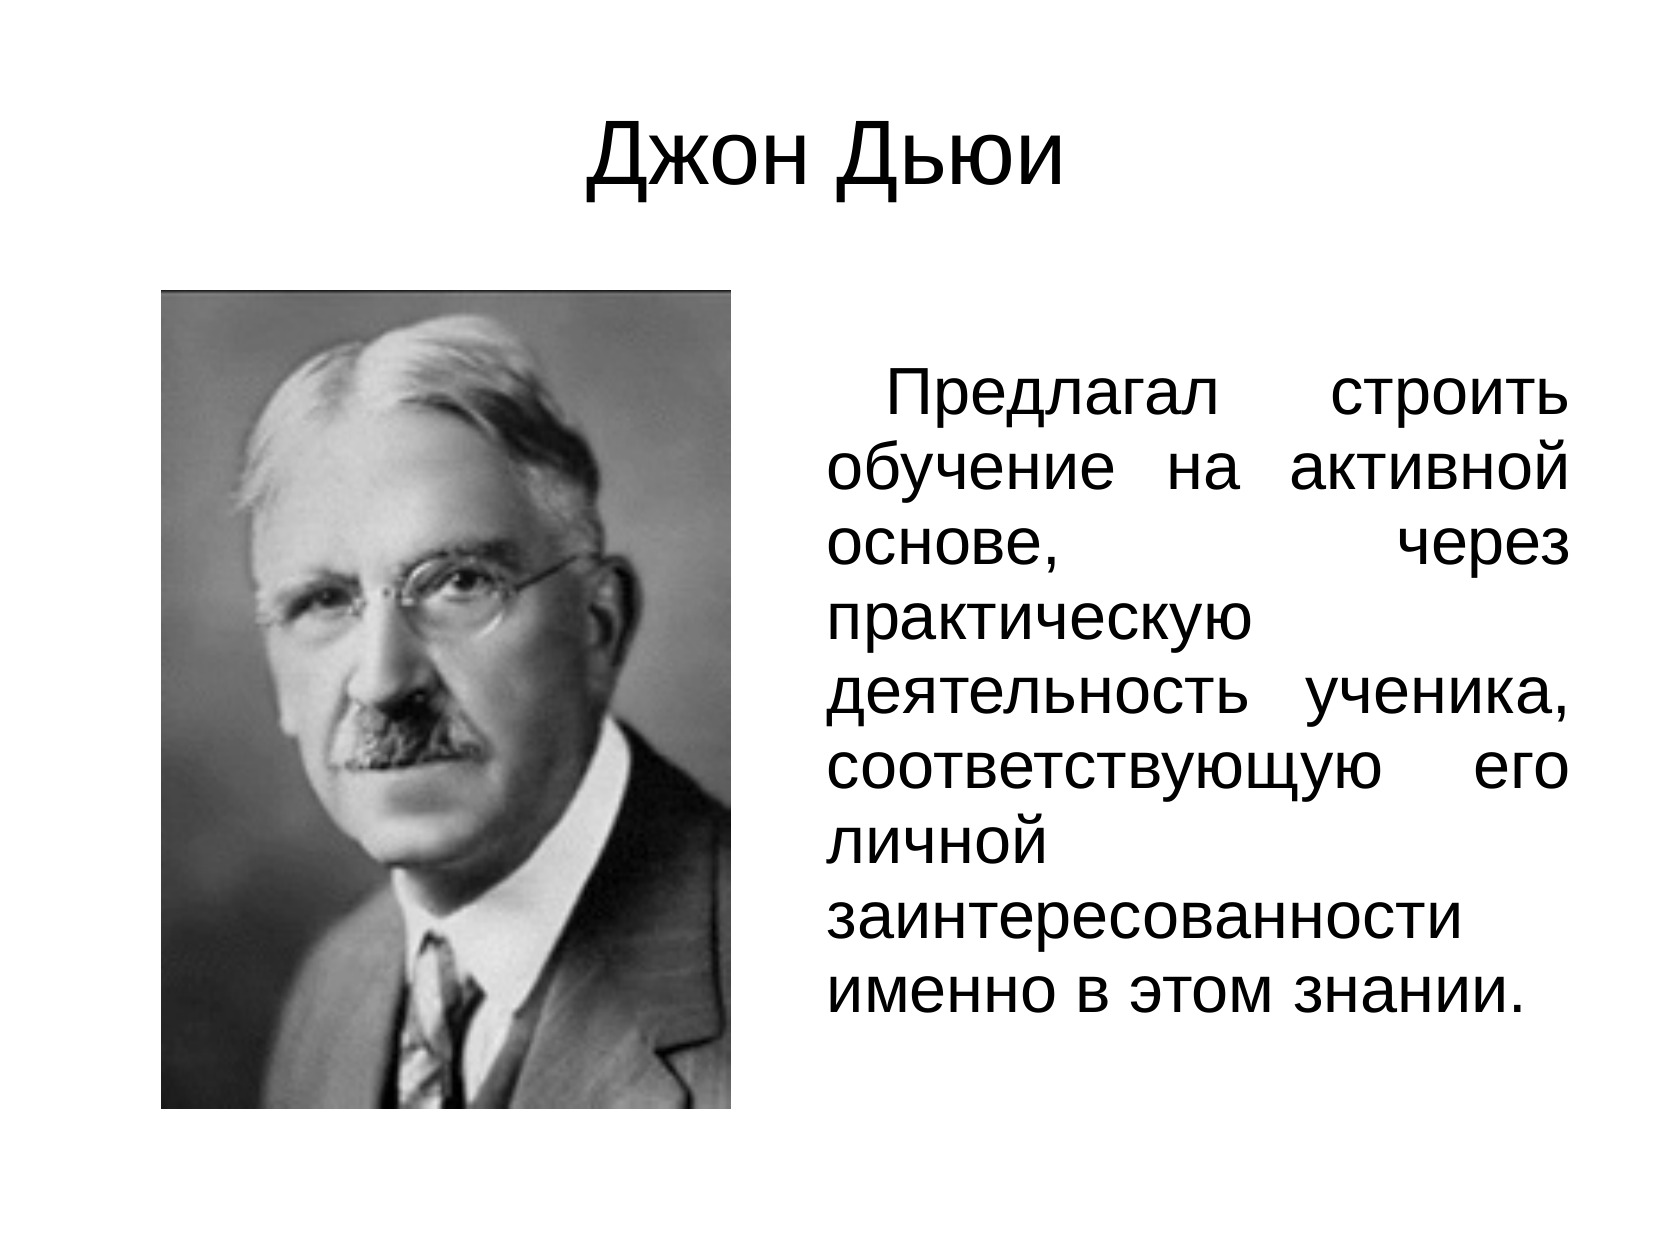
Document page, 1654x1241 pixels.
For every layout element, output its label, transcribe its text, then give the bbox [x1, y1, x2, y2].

picture [161, 290, 731, 1109]
list Предлагал строить обучение на активной основе, через практическую деятельность ученика, соответствующую его личной заинтересованности именно в этом знании. [826, 354, 1572, 1028]
title Джон Дьюи [82, 56, 1571, 250]
